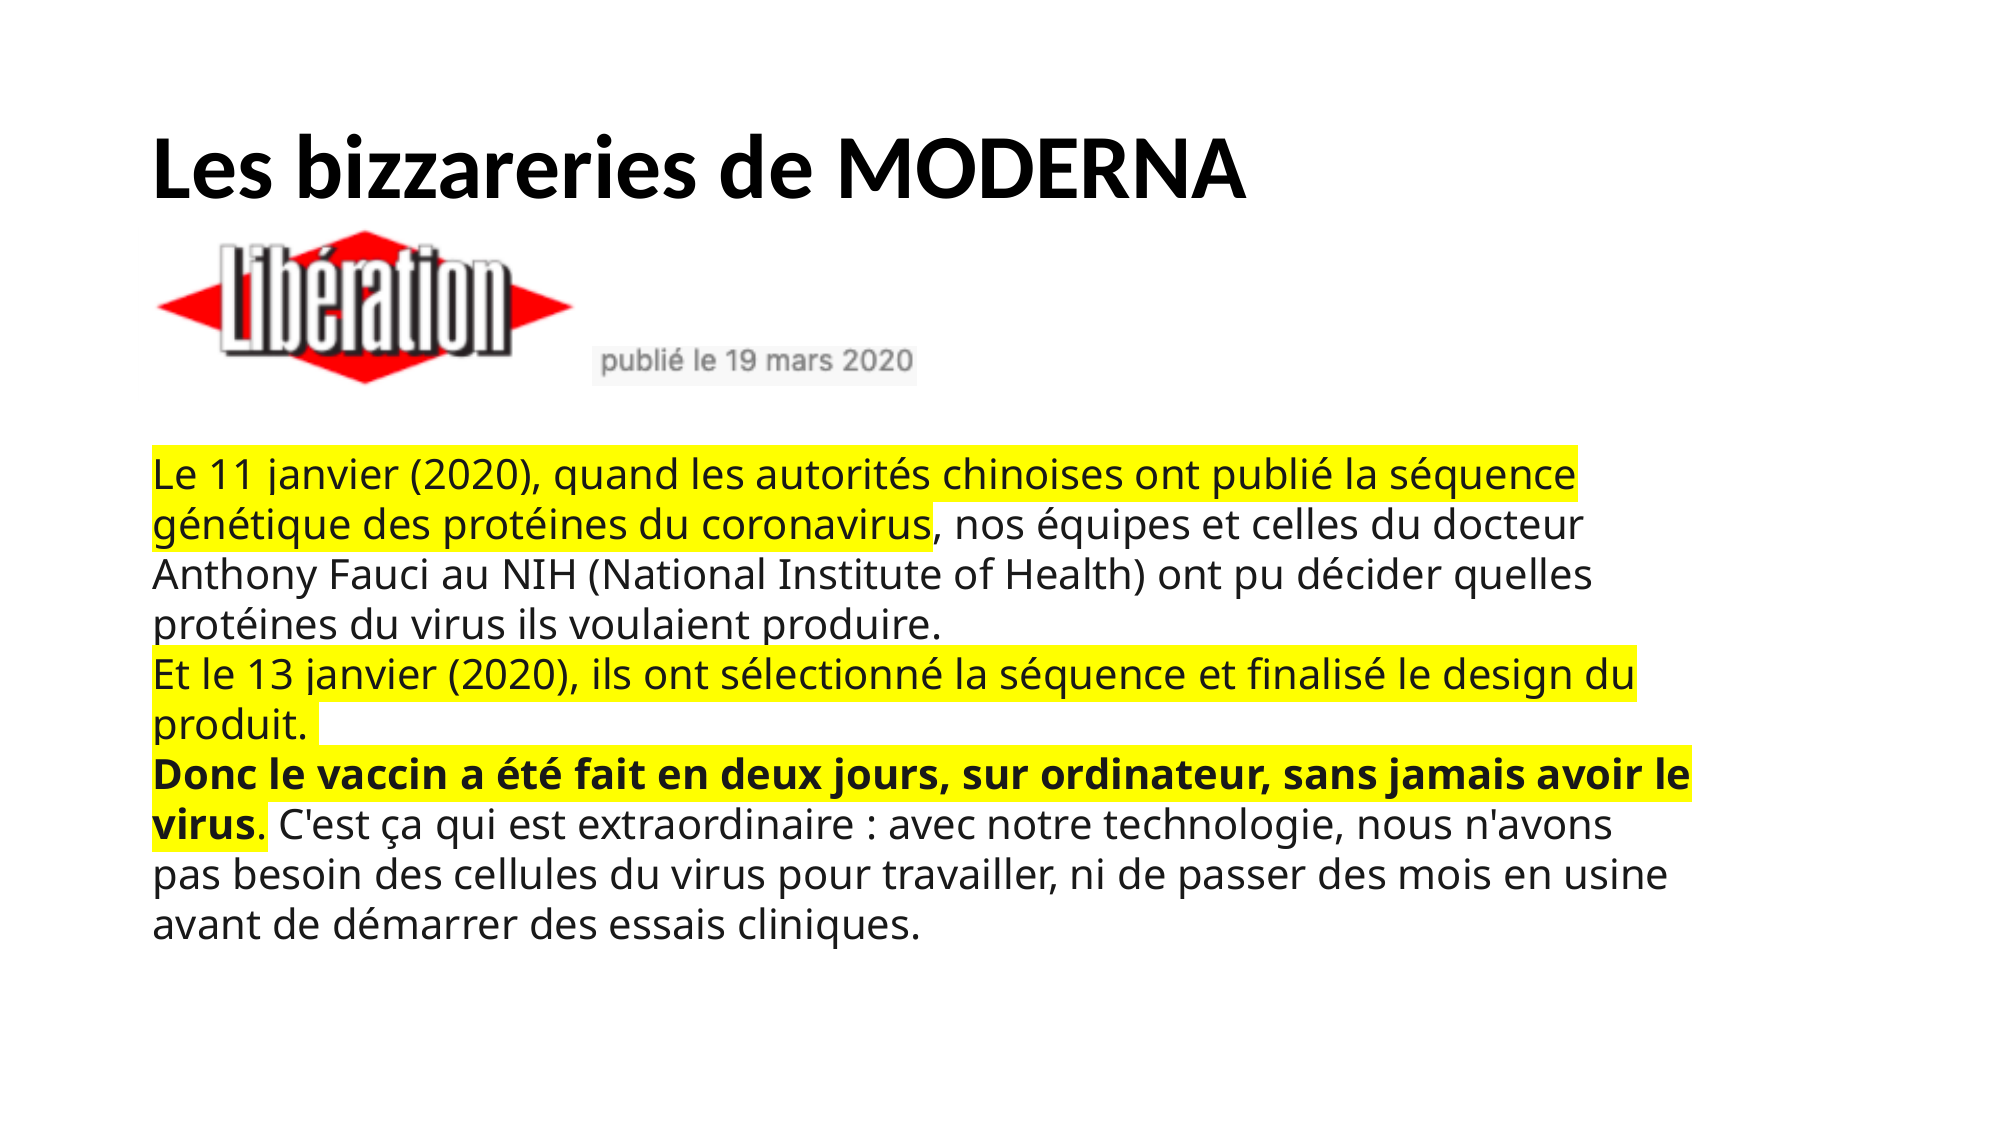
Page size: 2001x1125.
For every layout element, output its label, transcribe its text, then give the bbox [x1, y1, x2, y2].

text_box Le 11 janvier (2020), quand les autorités chinoises ont publié la séquence génétique des protéines du coronavirus, nos équipes et celles du docteur Anthony Fauci au NIH (National Institute of Health) ont pu décider quelles protéines du virus ils voulaient produire. Et le 13 janvier (2020), ils ont sélectionné la séquence et finalisé le design du produit. Donc le vaccin a été fait en deux jours, sur ordinateur, sans jamais avoir le virus. C'est ça qui est extraordinaire : avec notre technologie, nous n'avons pas besoin des cellules du virus pour travailler, ni de passer des mois en usine avant de démarrer des essais cliniques. [137, 440, 1708, 956]
picture [137, 227, 917, 401]
title Les bizzareries de MODERNA [137, 59, 1863, 278]
